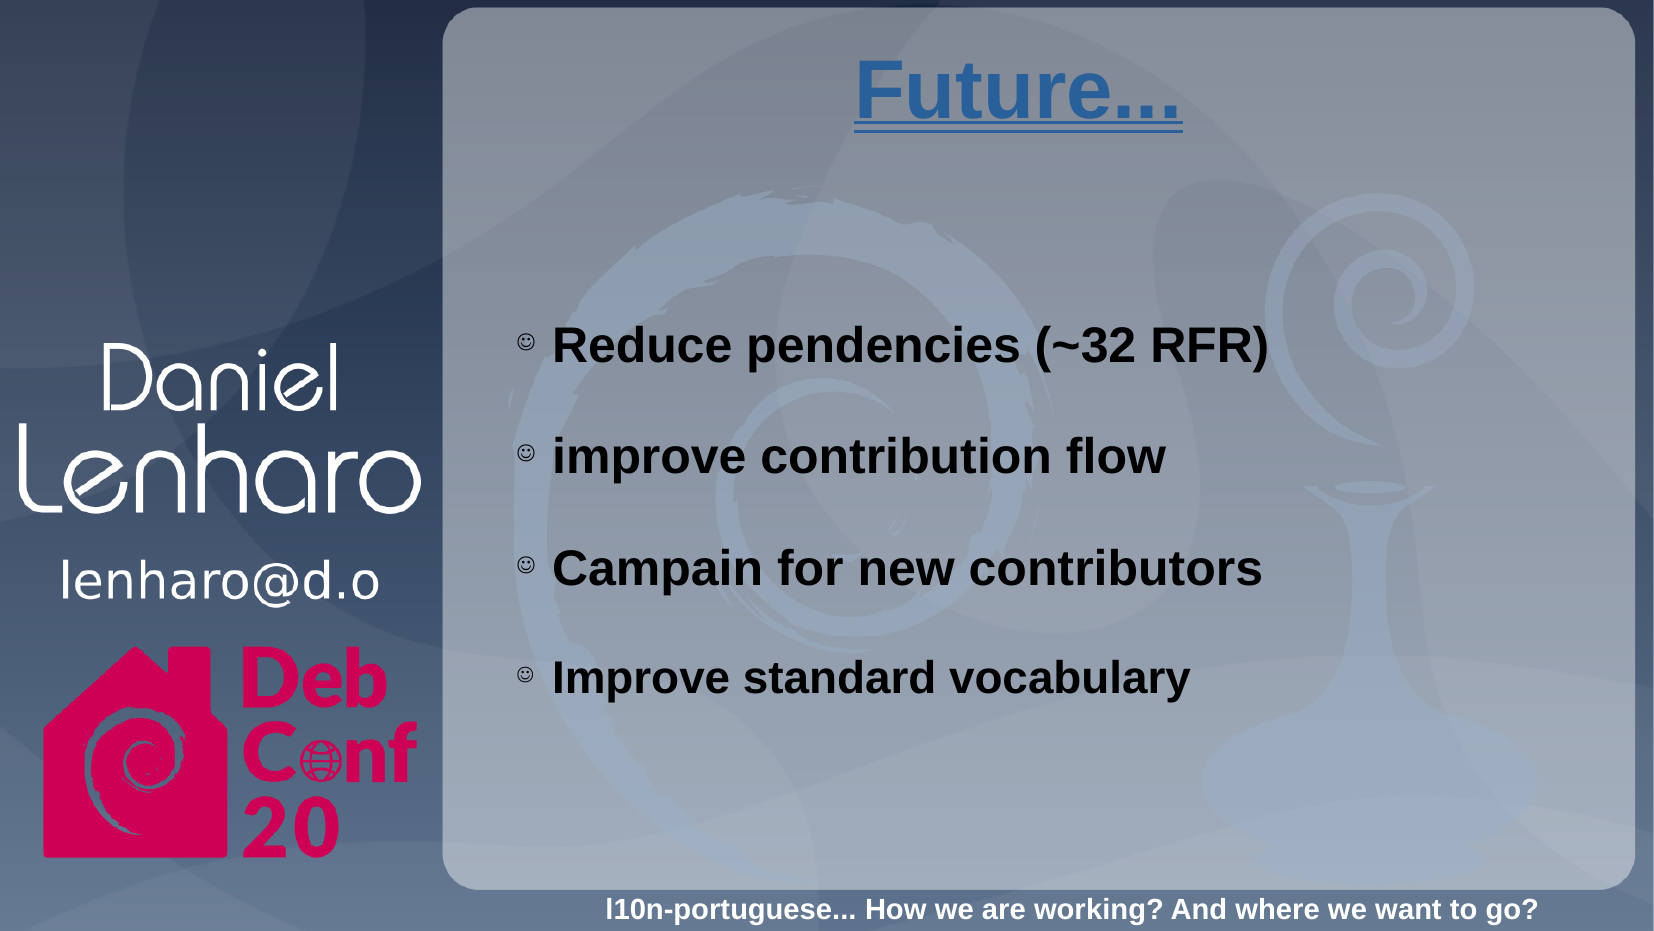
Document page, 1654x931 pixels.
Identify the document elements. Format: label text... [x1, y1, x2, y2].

picture [0, 0, 1654, 931]
title Future... [501, 11, 1536, 167]
text_box l10n-portuguese... How we are working? And where we want to go? [590, 885, 1654, 931]
text_box Reduce pendencies (~32 RFR) improve contribution flow Campain for new contributors Improve standard vocabulary [501, 309, 1595, 883]
